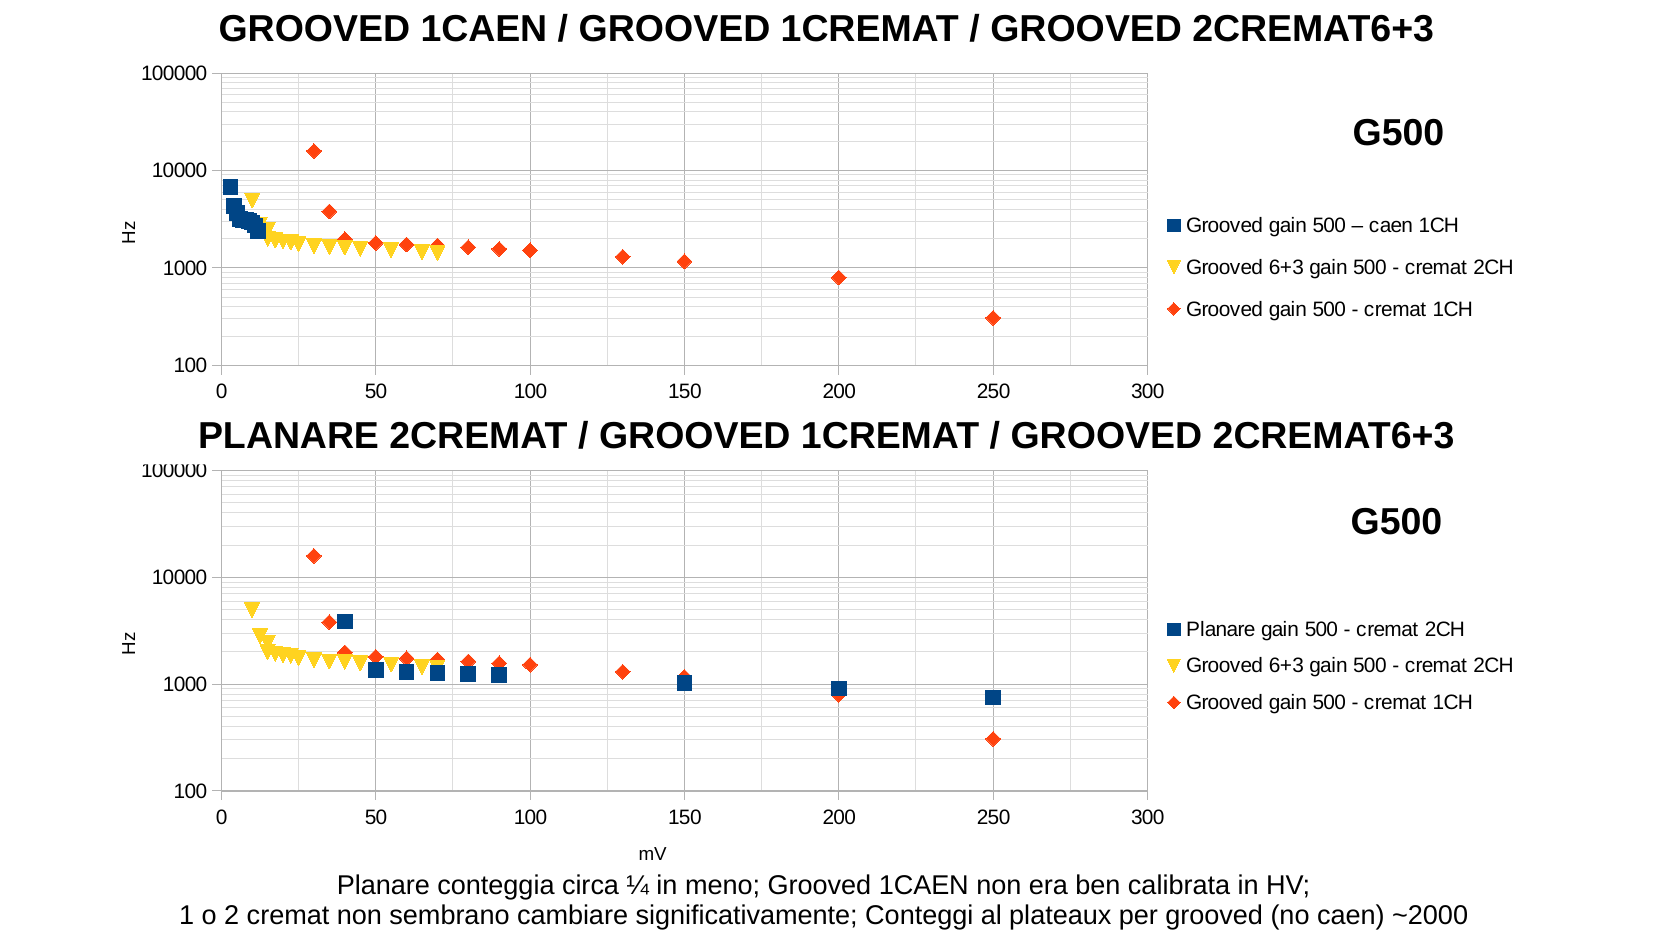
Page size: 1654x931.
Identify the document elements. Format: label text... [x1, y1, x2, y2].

chart [112, 465, 1546, 862]
chart [112, 57, 1546, 407]
text_box GROOVED 1CAEN / GROOVED 1CREMAT / GROOVED 2CREMAT6+3 [0, 0, 1654, 57]
text_box G500 [1164, 493, 1628, 551]
text_box PLANARE 2CREMAT / GROOVED 1CREMAT / GROOVED 2CREMAT6+3 [0, 407, 1654, 465]
text_box Planare conteggia circa ¼ in meno; Grooved 1CAEN non era ben calibrata in HV; 1 o 2 cremat non sembrano cambiare significativamente; Conteggi al plateaux per grooved (no caen) ~2000 [0, 862, 1654, 931]
text_box G500 [1166, 103, 1630, 161]
